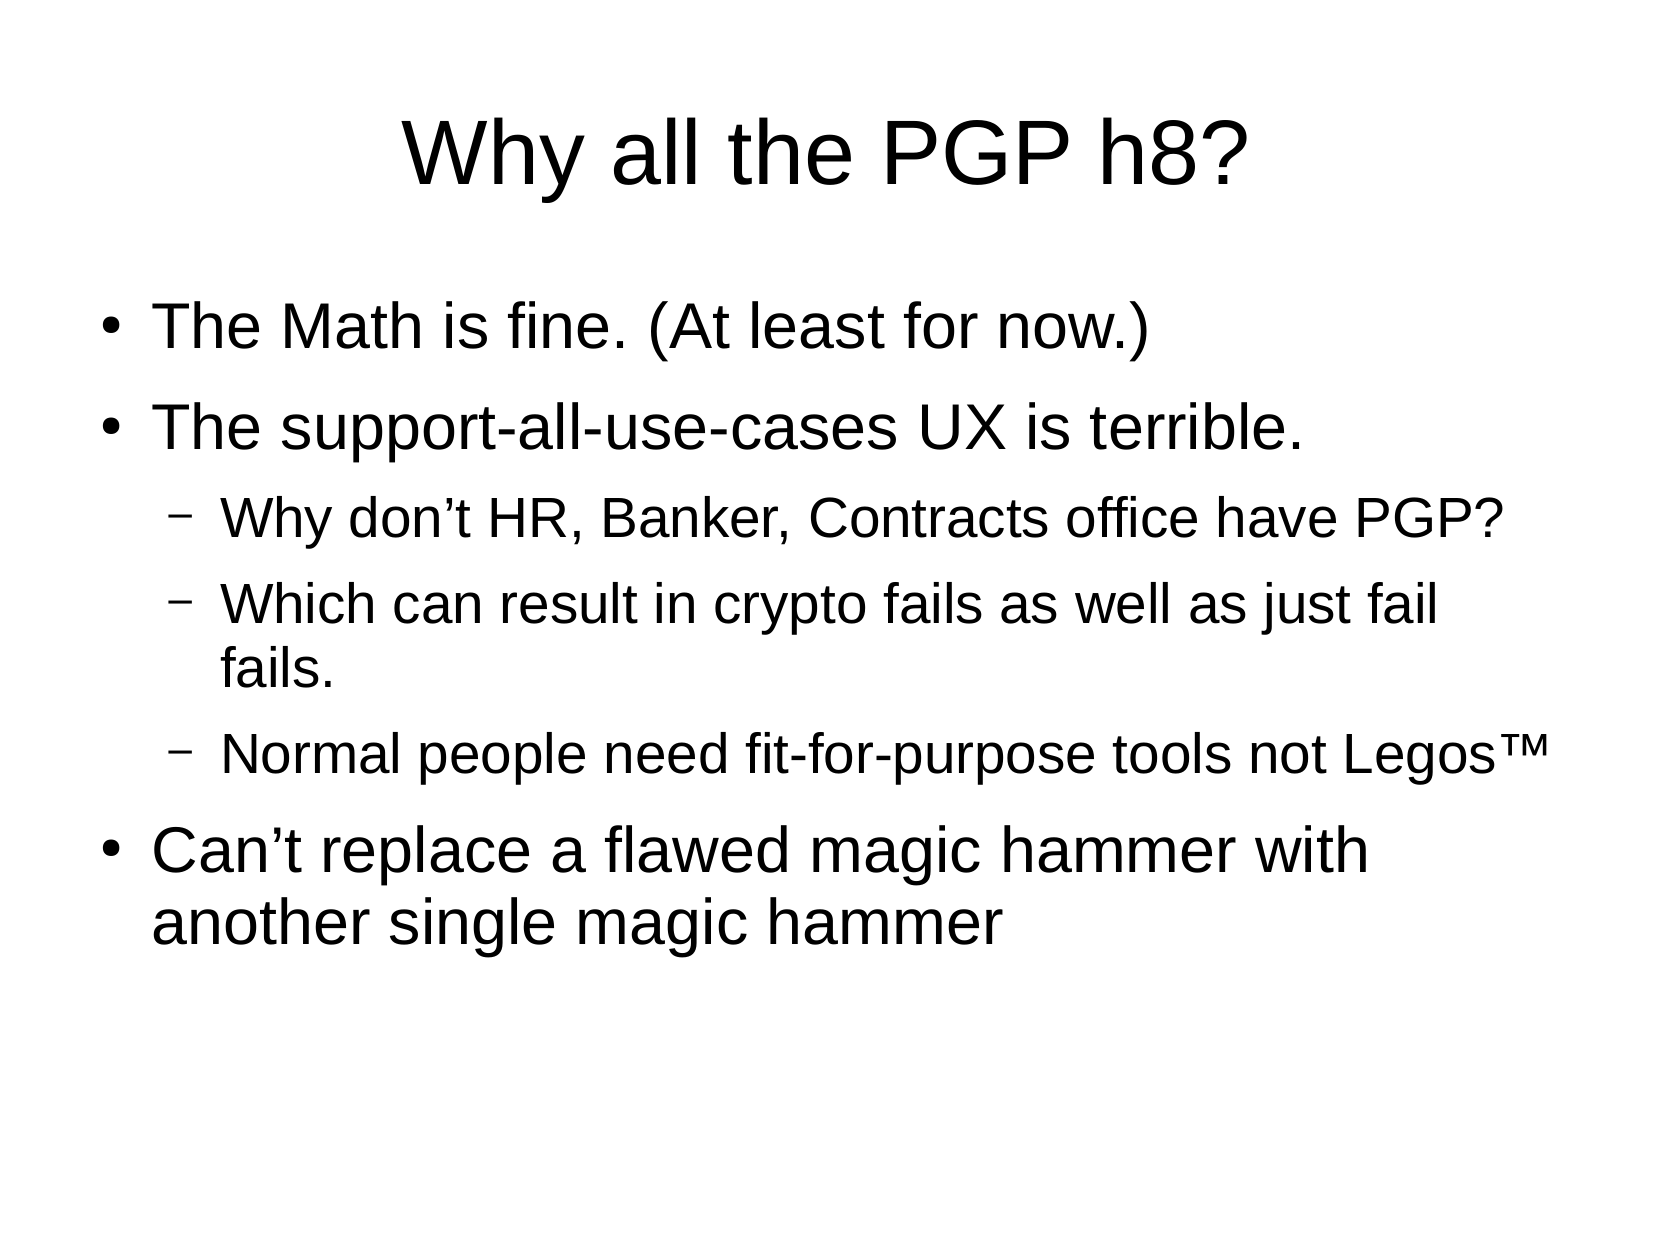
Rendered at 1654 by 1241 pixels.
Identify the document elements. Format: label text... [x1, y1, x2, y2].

list The Math is fine. (At least for now.) The support-all-use-cases UX is terrible. Why don’t HR, Banker, Contracts office have PGP? Which can result in crypto fails as well as just fail fails. Normal people need fit-for-purpose tools not Legos™ Can’t replace a flawed magic hammer with another single magic hammer [82, 290, 1571, 1010]
title Why all the PGP h8? [82, 49, 1571, 257]
